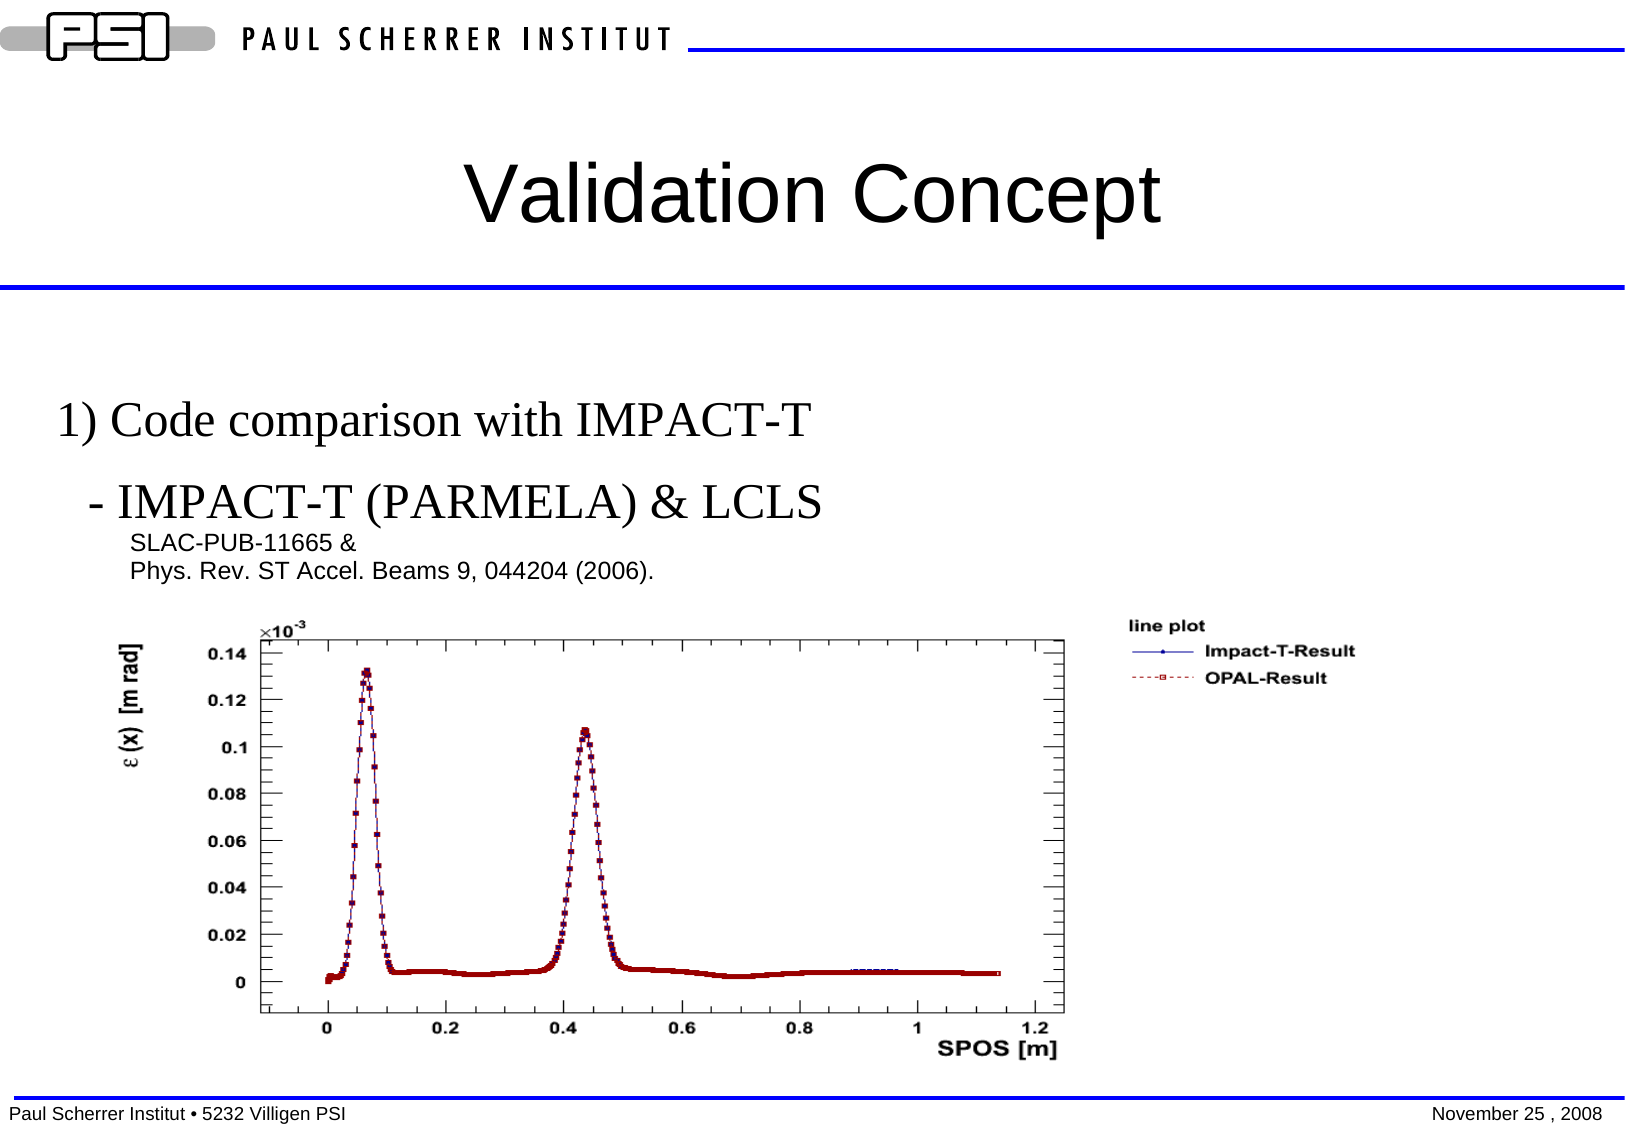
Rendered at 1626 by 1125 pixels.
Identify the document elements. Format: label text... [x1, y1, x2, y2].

title Validation Concept [121, 99, 1504, 288]
text_box 1) Code comparison with IMPACT-T 2) Analytic Models for comparison 3) Scaling Tests w.r.t. #Particles [41, 384, 818, 897]
text_box - IMPACT-T (PARMELA) & LCLS SLAC-PUB-11665 & Phys. Rev. ST Accel. Beams 9, 044204 (2006). [73, 466, 838, 589]
picture [50, 589, 1459, 1093]
